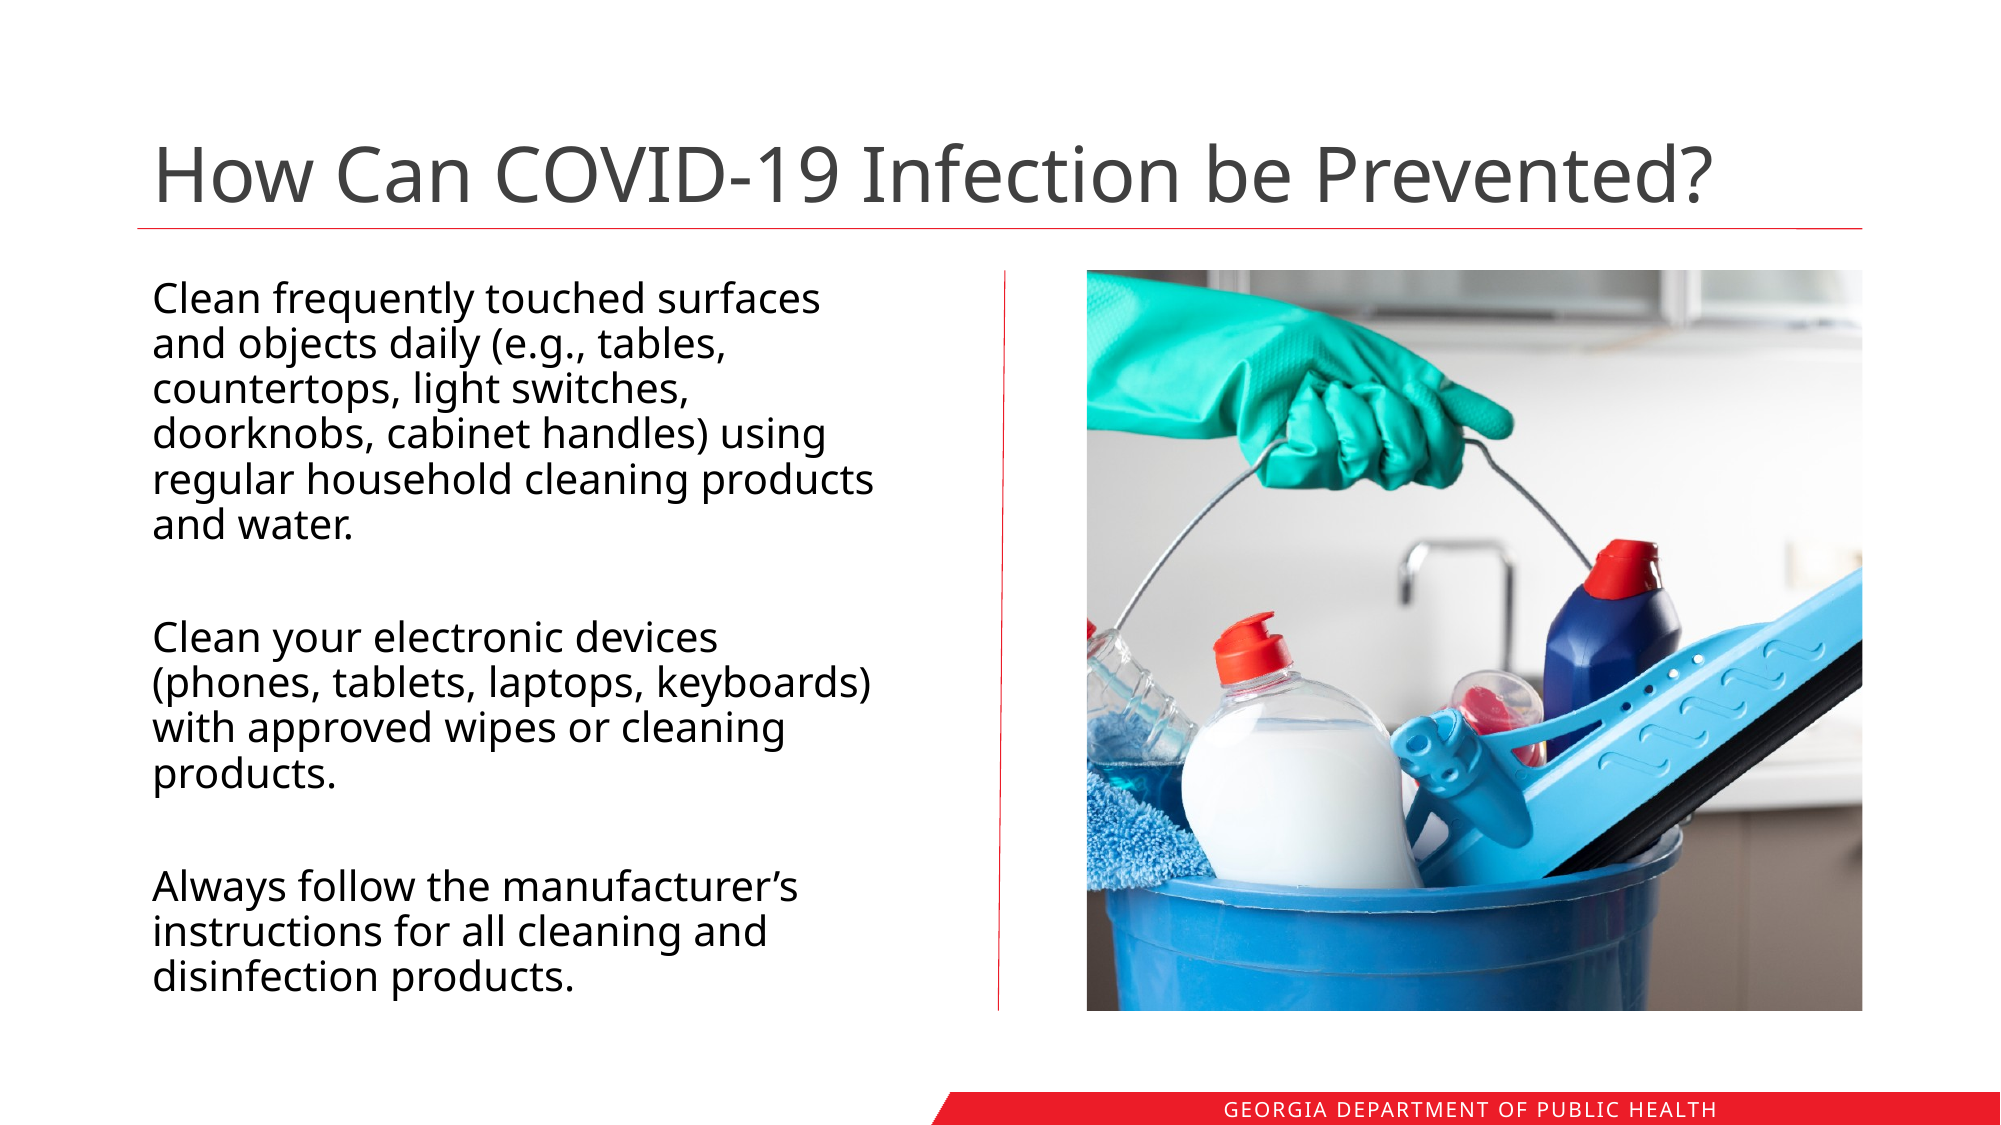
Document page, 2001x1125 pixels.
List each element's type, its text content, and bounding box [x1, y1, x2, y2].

picture [1086, 270, 1863, 1011]
picture [931, 1092, 2000, 1125]
title How Can COVID-19 Infection be Prevented? [137, 128, 1863, 229]
text_box Clean frequently touched surfaces and objects daily (e.g., tables, countertops, light switches, doorknobs, cabinet handles) using regular household cleaning products and water. Clean your electronic devices (phones, tablets, laptops, keyboards) with approved wipes or cleaning products. Always follow the manufacturer’s instructions for all cleaning and disinfection products. [137, 270, 913, 1011]
picture [1293, 982, 1303, 988]
